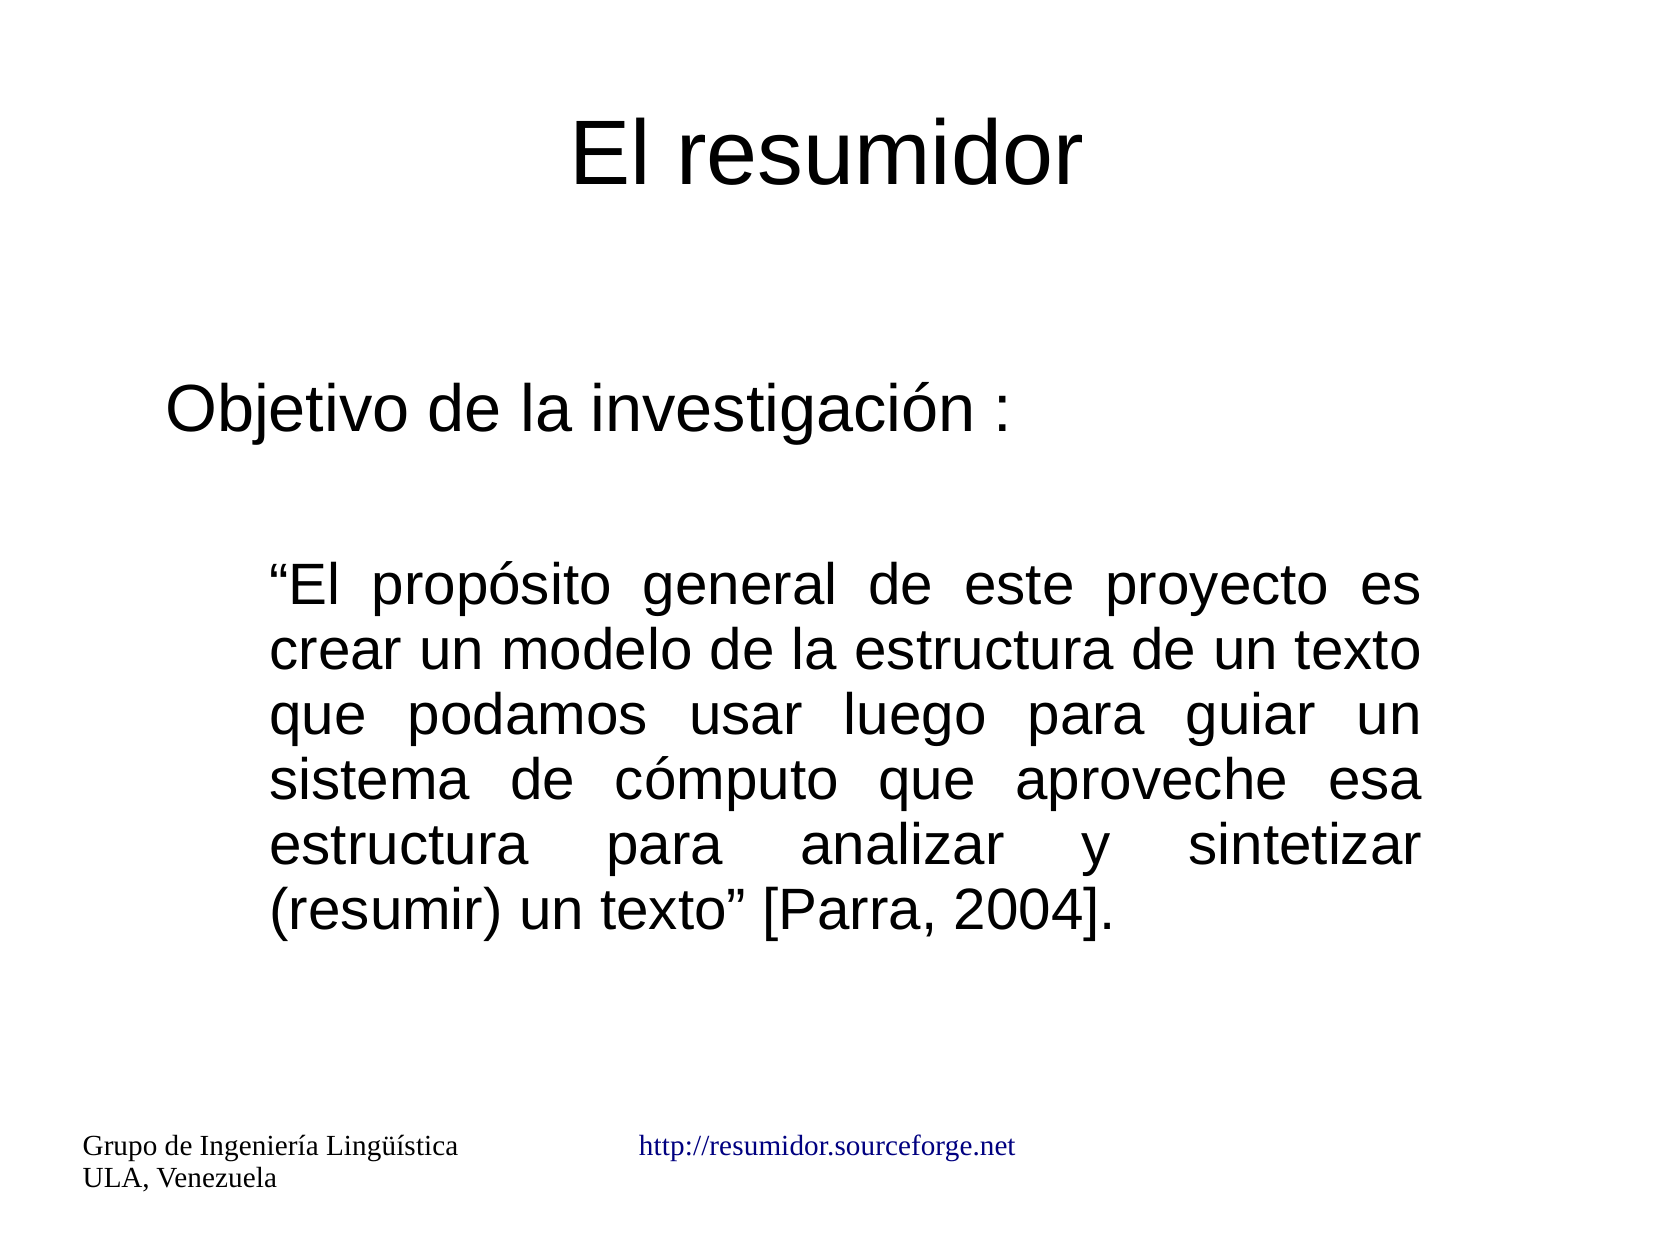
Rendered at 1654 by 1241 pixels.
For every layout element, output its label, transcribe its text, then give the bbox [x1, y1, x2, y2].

title El resumidor [82, 56, 1571, 250]
list Objetivo de la investigación : “El propósito general de este proyecto es crear un modelo de la estructura de un texto que podamos usar luego para guiar un sistema de cómputo que aproveche esa estructura para analizar y sintetizar (resumir) un texto” [Parra, 2004]. [132, 363, 1439, 1001]
